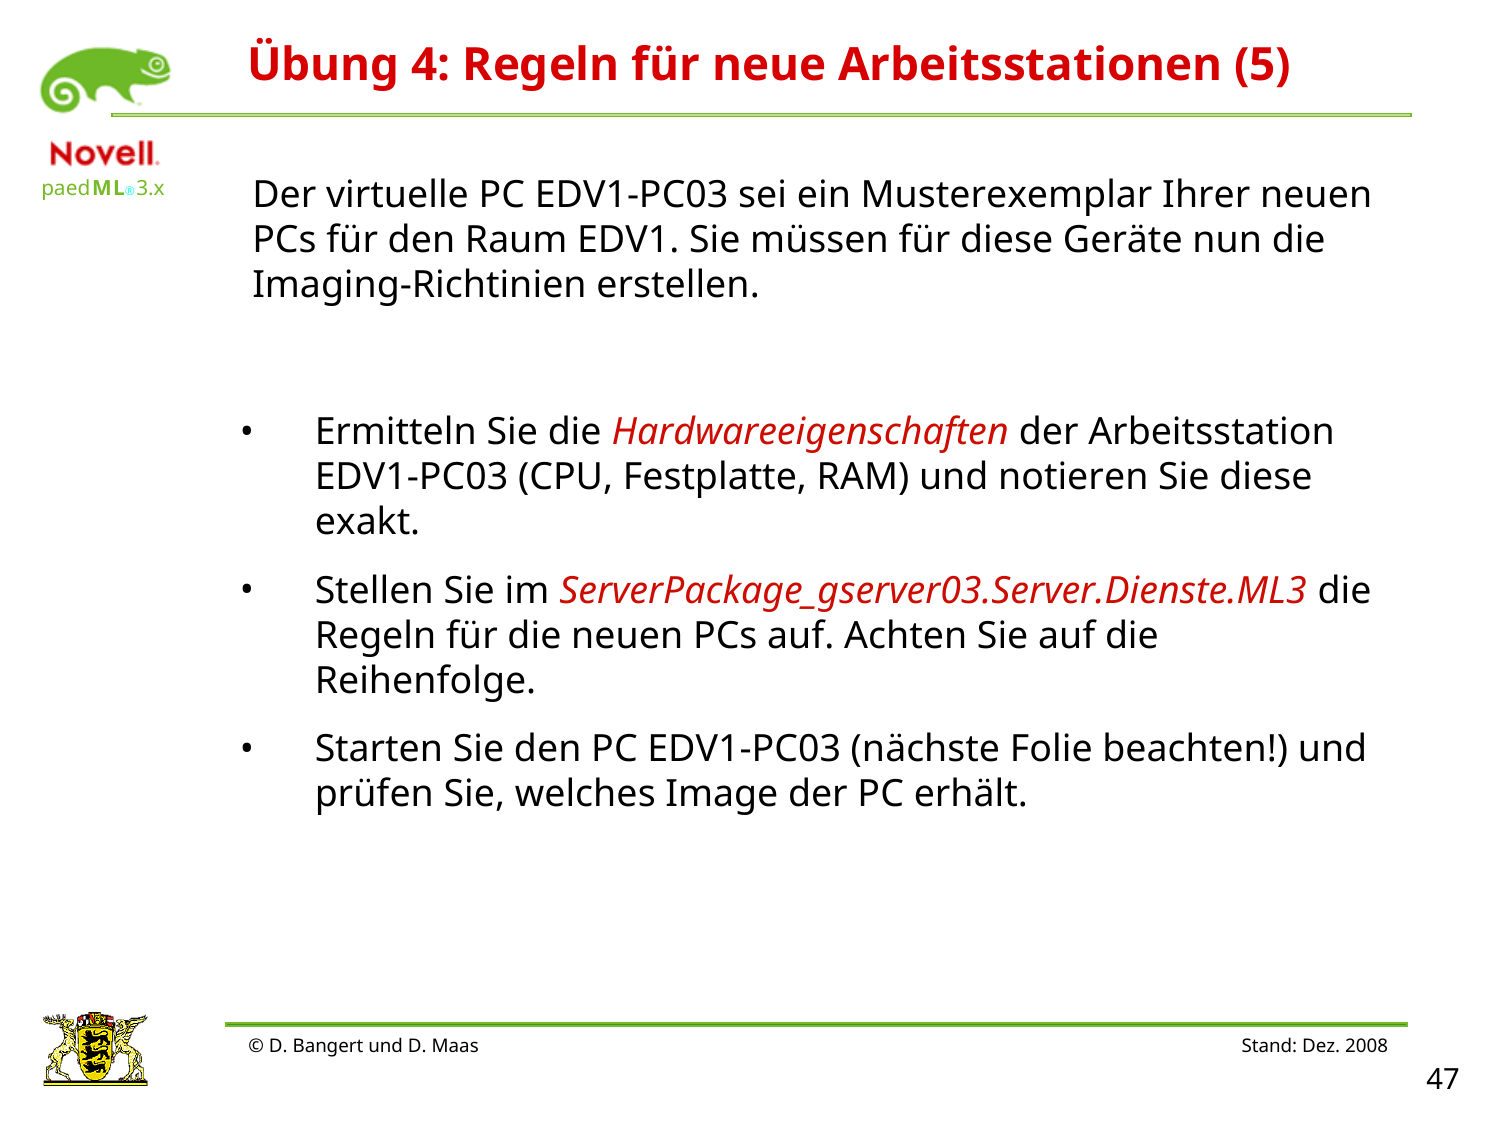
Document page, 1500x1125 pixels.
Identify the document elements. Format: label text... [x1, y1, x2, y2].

text_box Der virtuelle PC EDV1-PC03 sei ein Musterexemplar Ihrer neuen PCs für den Raum EDV1. Sie müssen für diese Geräte nun die Imaging-Richtinien erstellen. [237, 162, 1413, 313]
text_box Ermitteln Sie die Hardwareeigenschaften der Arbeitsstation EDV1-PC03 (CPU, Festplatte, RAM) und notieren Sie diese exakt. Stellen Sie im ServerPackage_gserver03.Server.Dienste.ML3 die Regeln für die neuen PCs auf. Achten Sie auf die Reihenfolge. Starten Sie den PC EDV1-PC03 (nächste Folie beachten!) und prüfen Sie, welches Image der PC erhält. [224, 399, 1401, 891]
picture [41, 1011, 148, 1088]
picture [26, 30, 184, 188]
title Übung 4: Regeln für neue Arbeitsstationen (5)‏ [232, 12, 1388, 113]
